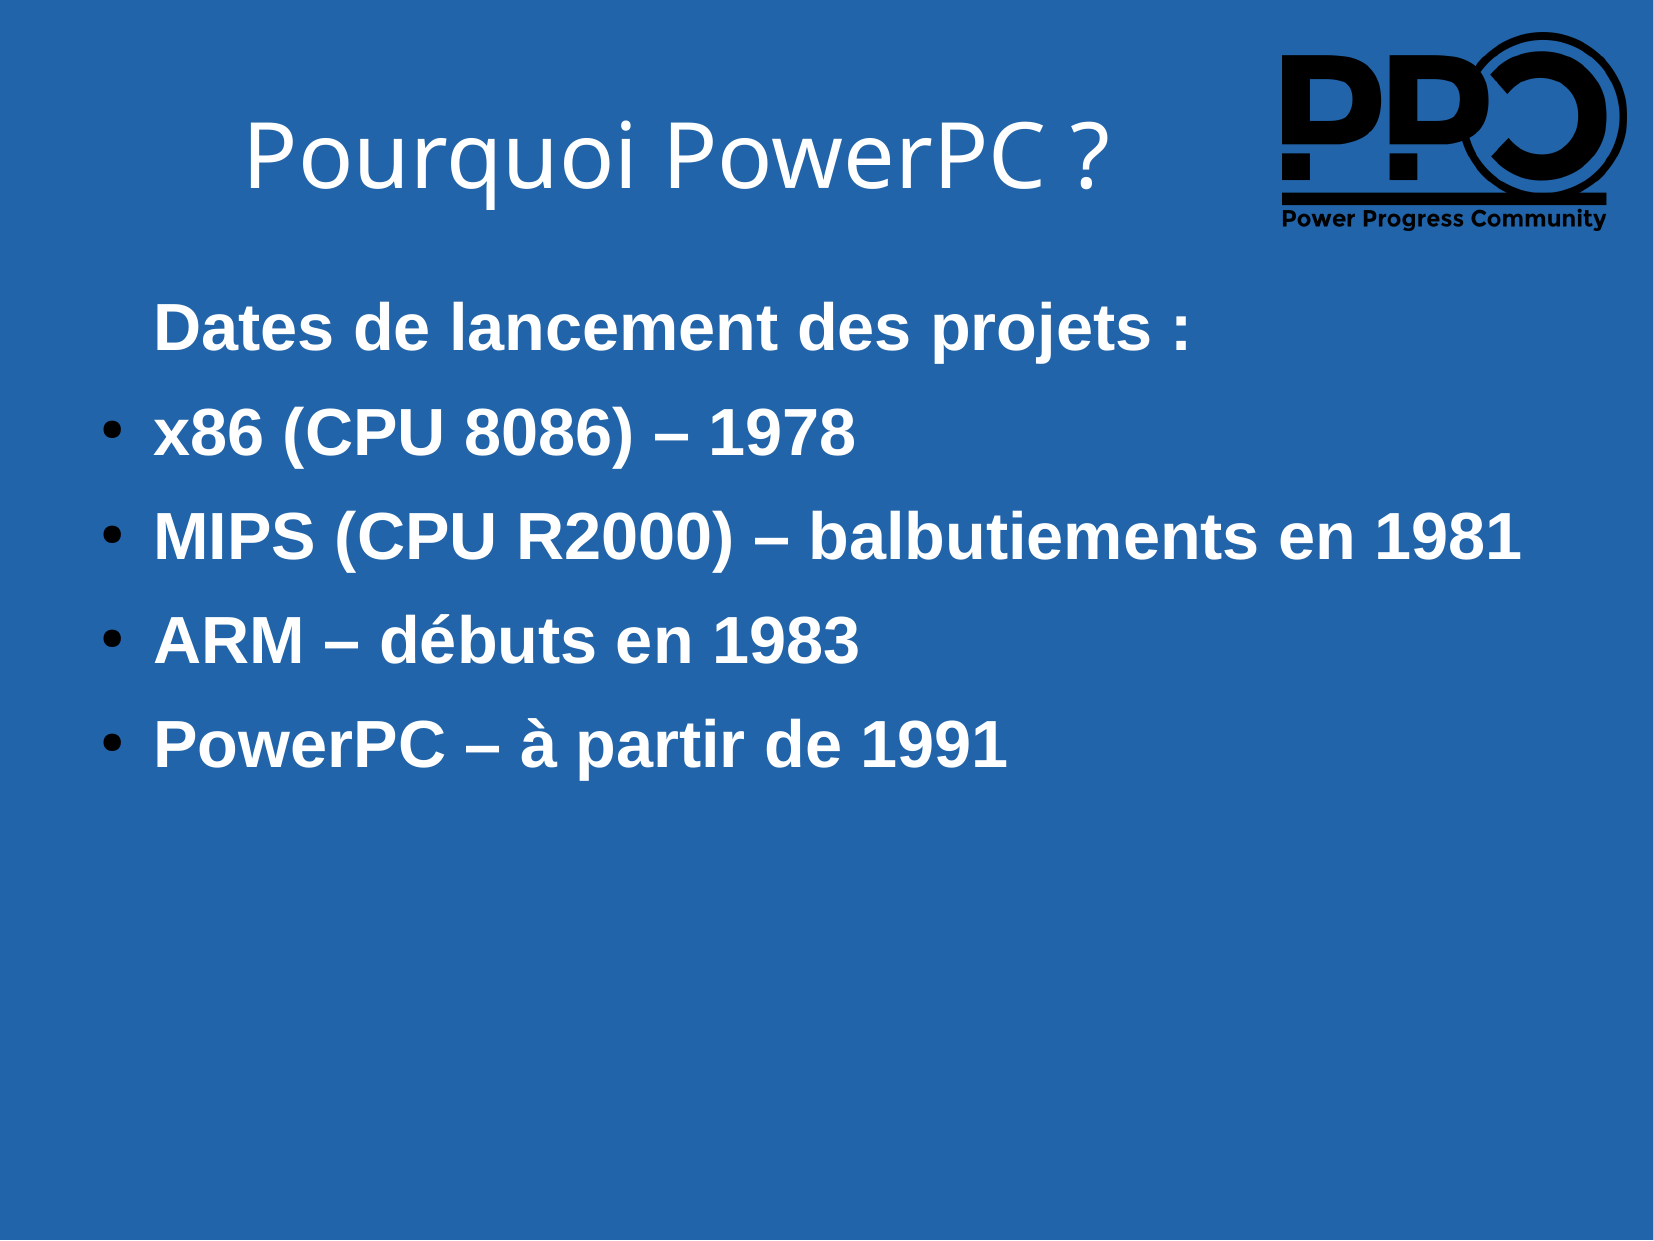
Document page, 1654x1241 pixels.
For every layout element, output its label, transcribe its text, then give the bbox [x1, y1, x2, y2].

title Pourquoi PowerPC ? [82, 49, 1271, 257]
picture [1282, 32, 1627, 232]
list Dates de lancement des projets : x86 (CPU 8086) – 1978 MIPS (CPU R2000) – balbutiements en 1981 ARM – débuts en 1983 PowerPC – à partir de 1991 [82, 290, 1571, 1193]
